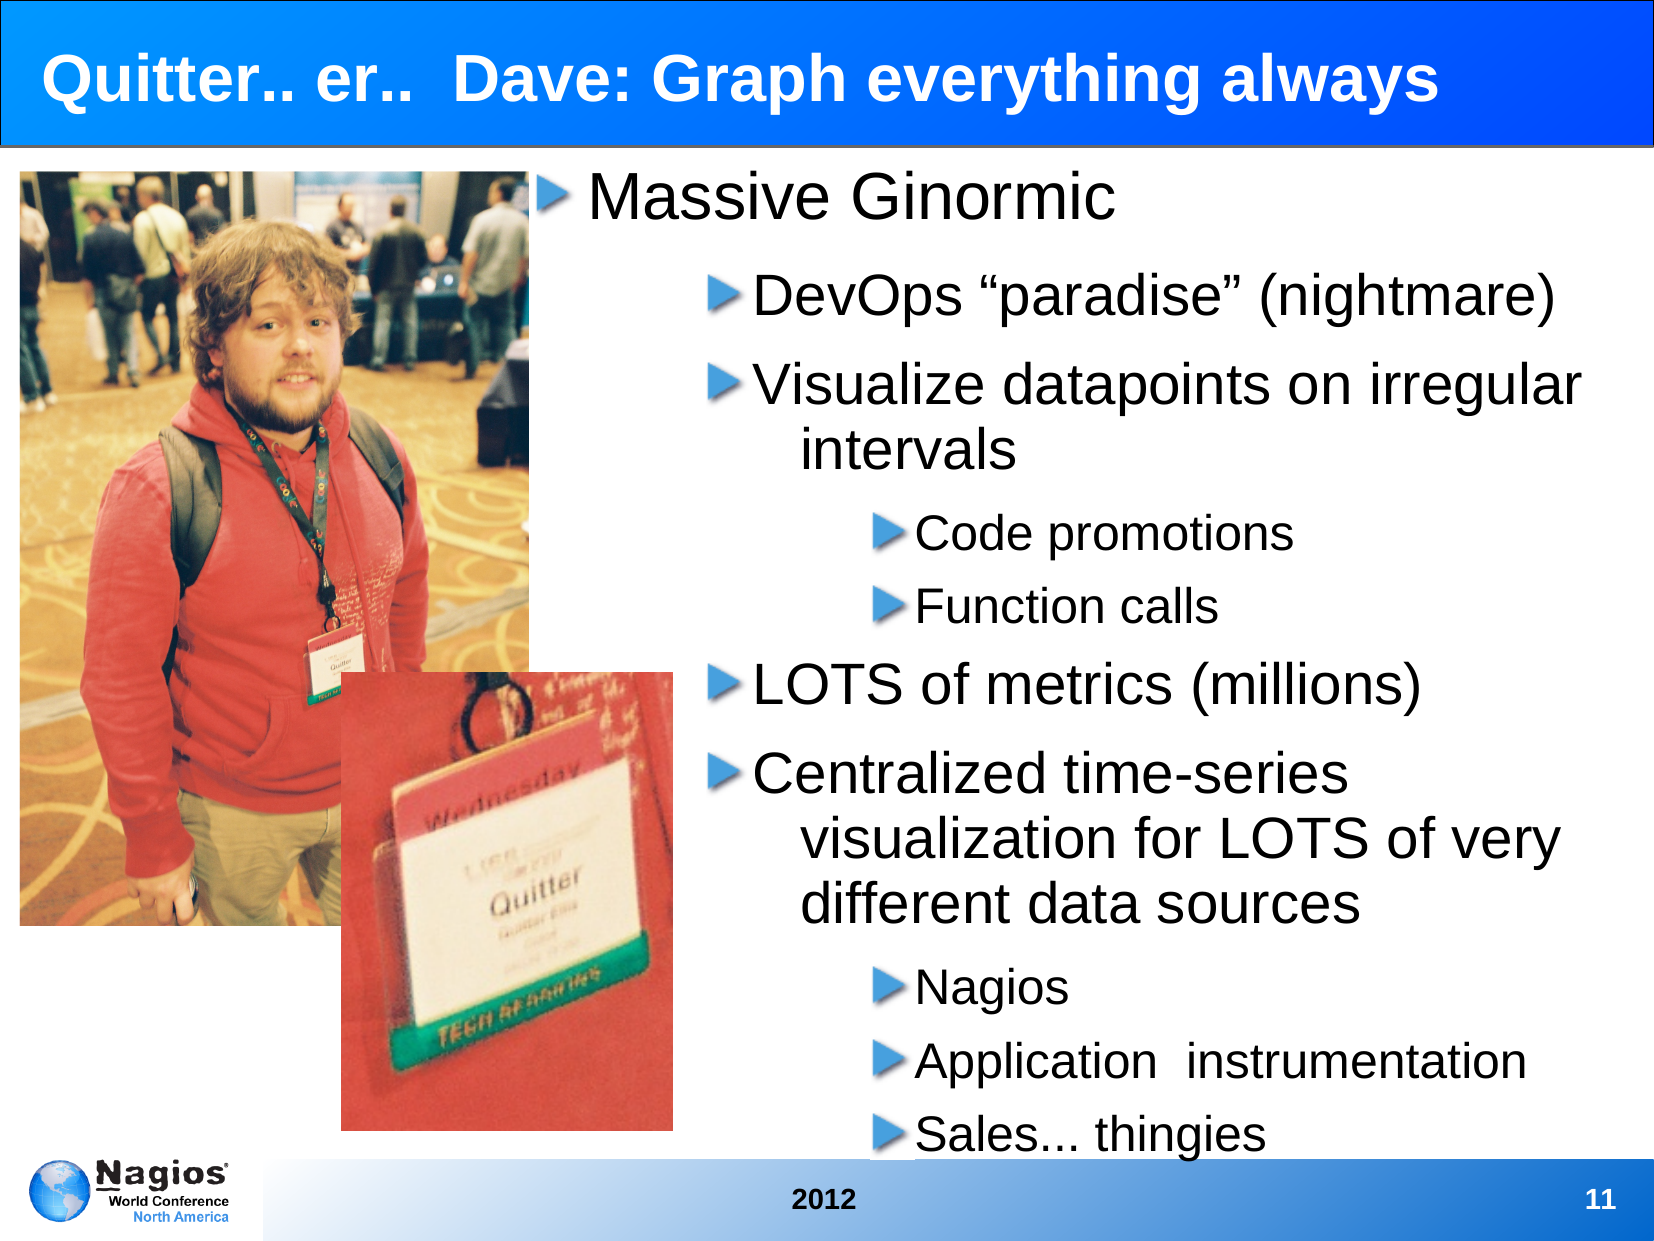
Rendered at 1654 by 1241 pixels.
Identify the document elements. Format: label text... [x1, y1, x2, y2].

picture [29, 1159, 229, 1235]
picture [19, 171, 673, 1132]
list Massive Ginormic DevOps “paradise” (nightmare) Visualize datapoints on irregular intervals Code promotions Function calls LOTS of metrics (millions) Centralized time-series visualization for LOTS of very different data sources Nagios Application instrumentation Sales... thingies [516, 158, 1654, 1241]
title Quitter.. er.. Dave: Graph everything always [41, 29, 1550, 127]
